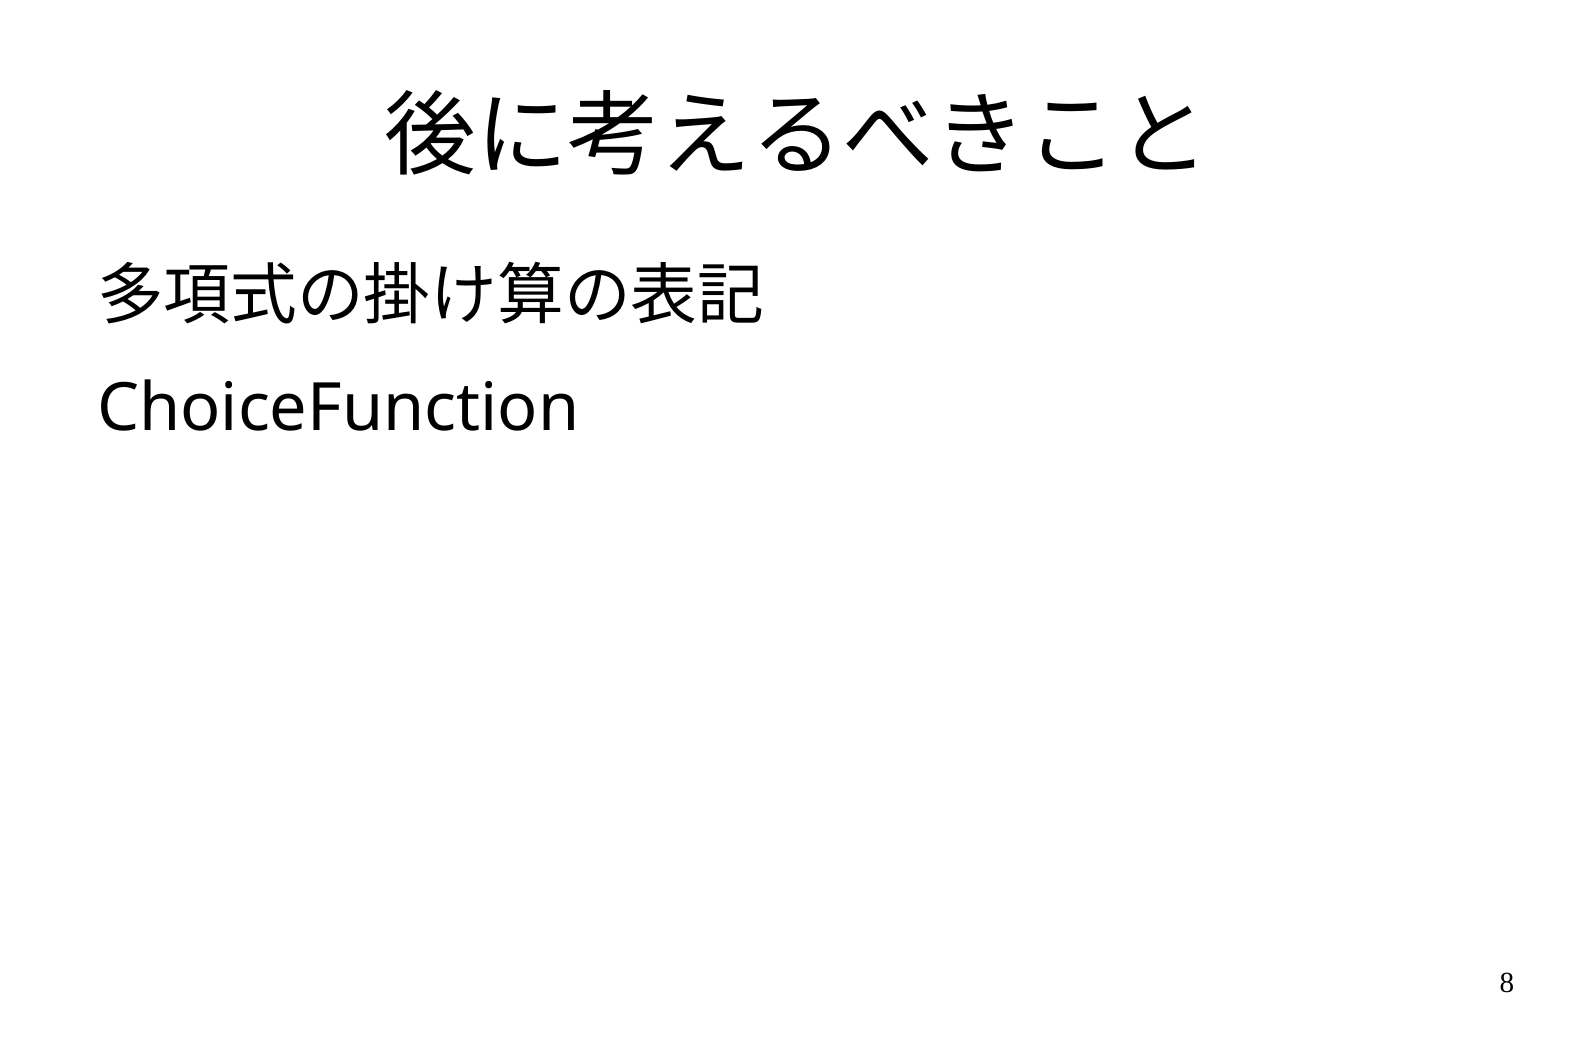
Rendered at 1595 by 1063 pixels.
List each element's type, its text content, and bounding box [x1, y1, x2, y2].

text_box 後に考えるべきこと [79, 42, 1515, 221]
text_box 多項式の掛け算の表記 ChoiceFunction [79, 248, 1515, 951]
text_box <番号> [1143, 968, 1515, 1042]
